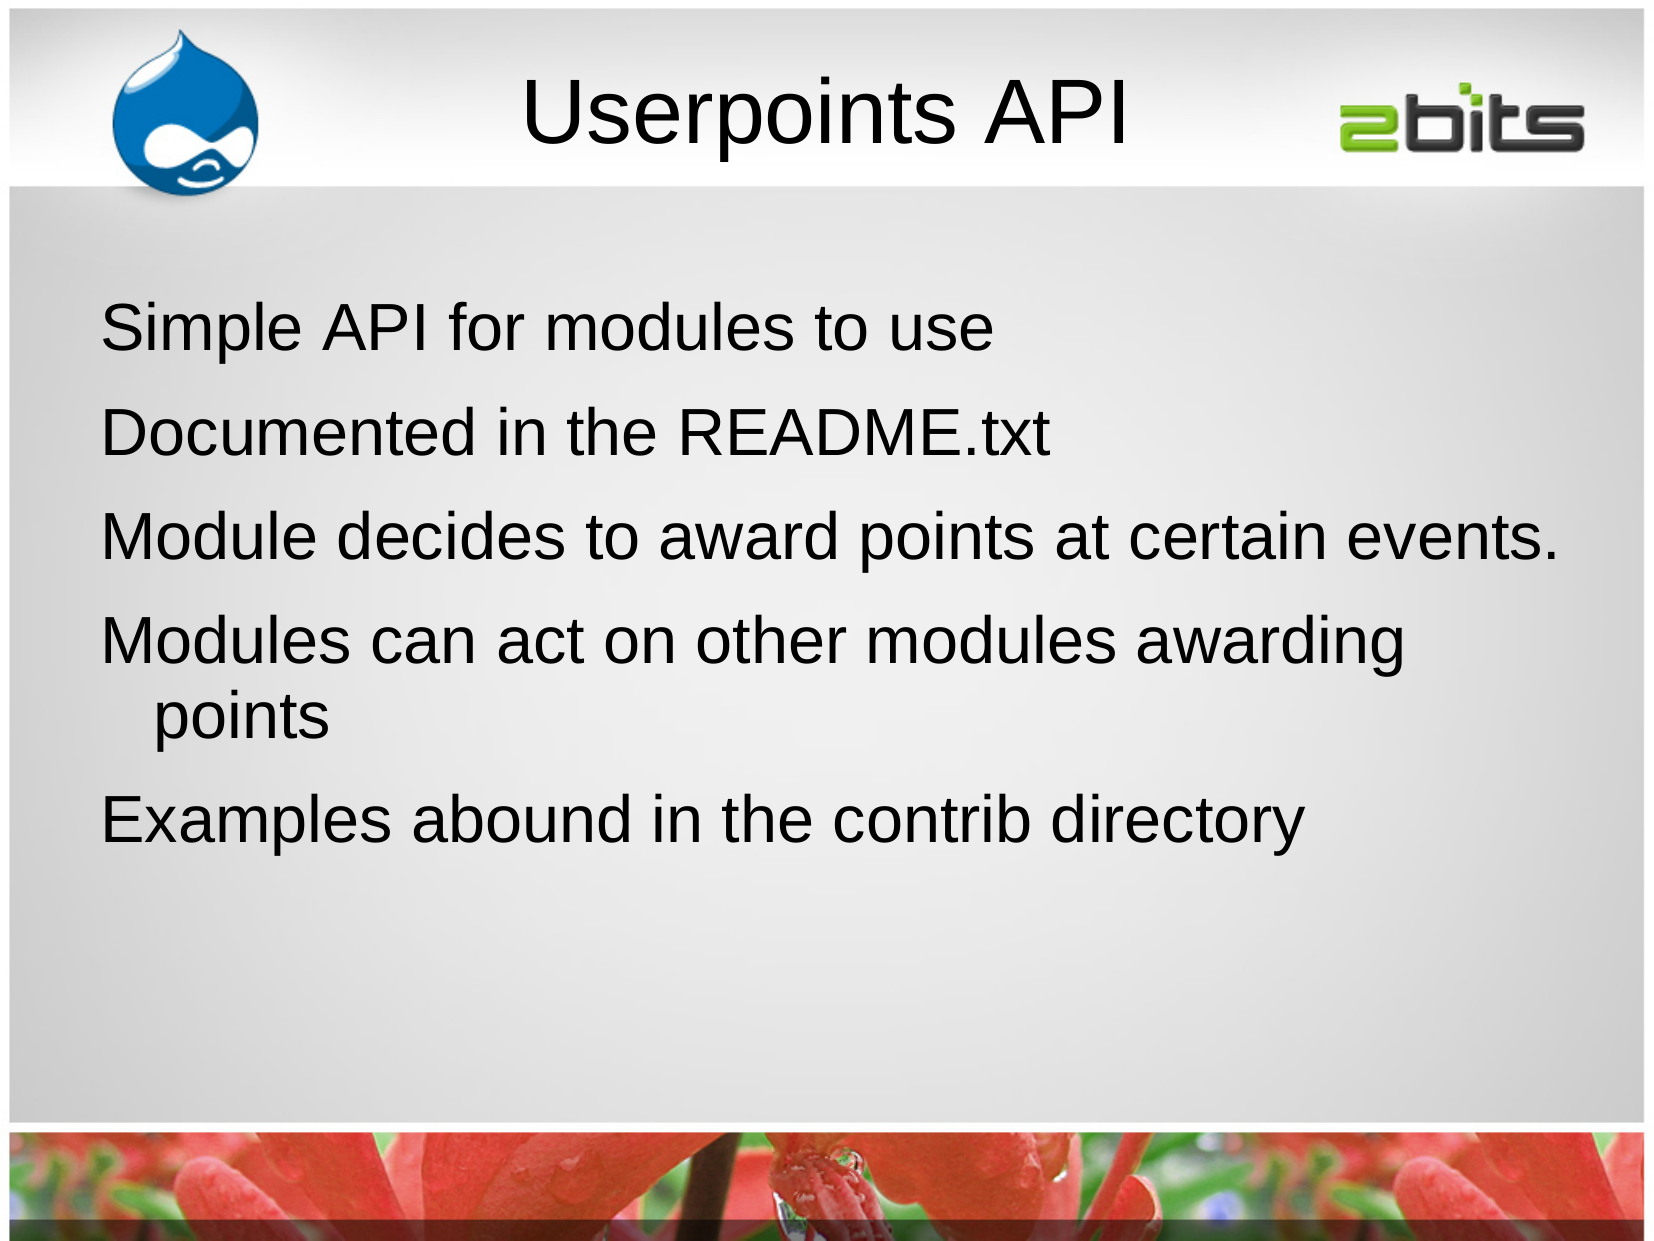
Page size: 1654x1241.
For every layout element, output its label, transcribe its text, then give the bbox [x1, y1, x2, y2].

picture [0, 0, 1654, 1241]
title Userpoints API [82, 15, 1571, 208]
list Simple API for modules to use Documented in the README.txt Module decides to award points at certain events. Modules can act on other modules awarding points Examples abound in the contrib directory [82, 290, 1571, 1104]
